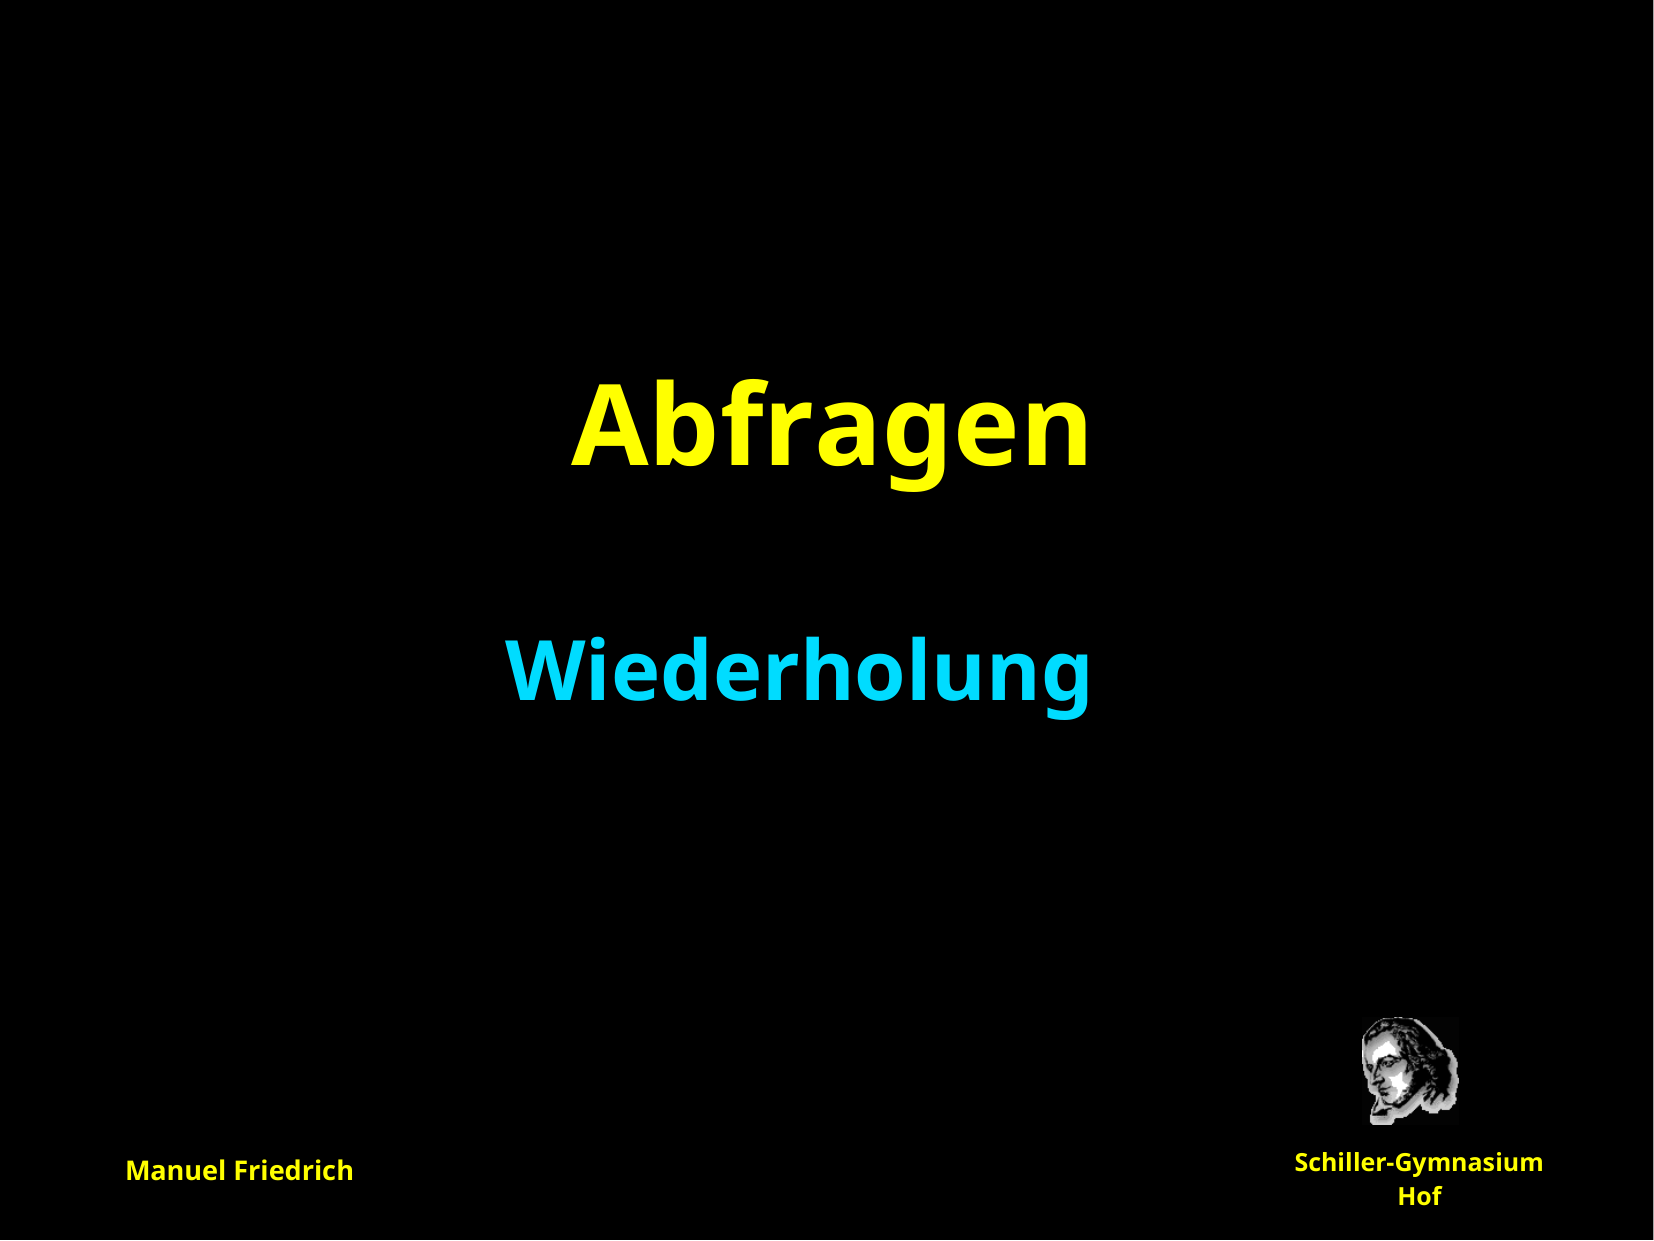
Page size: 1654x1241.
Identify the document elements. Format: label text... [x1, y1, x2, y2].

picture [1362, 1017, 1459, 1125]
text_box Schiller-Gymnasium Hof [1294, 1145, 1549, 1206]
text_box Manuel Friedrich [124, 1151, 357, 1185]
text_box Abfragen Wiederholung [505, 344, 1561, 980]
